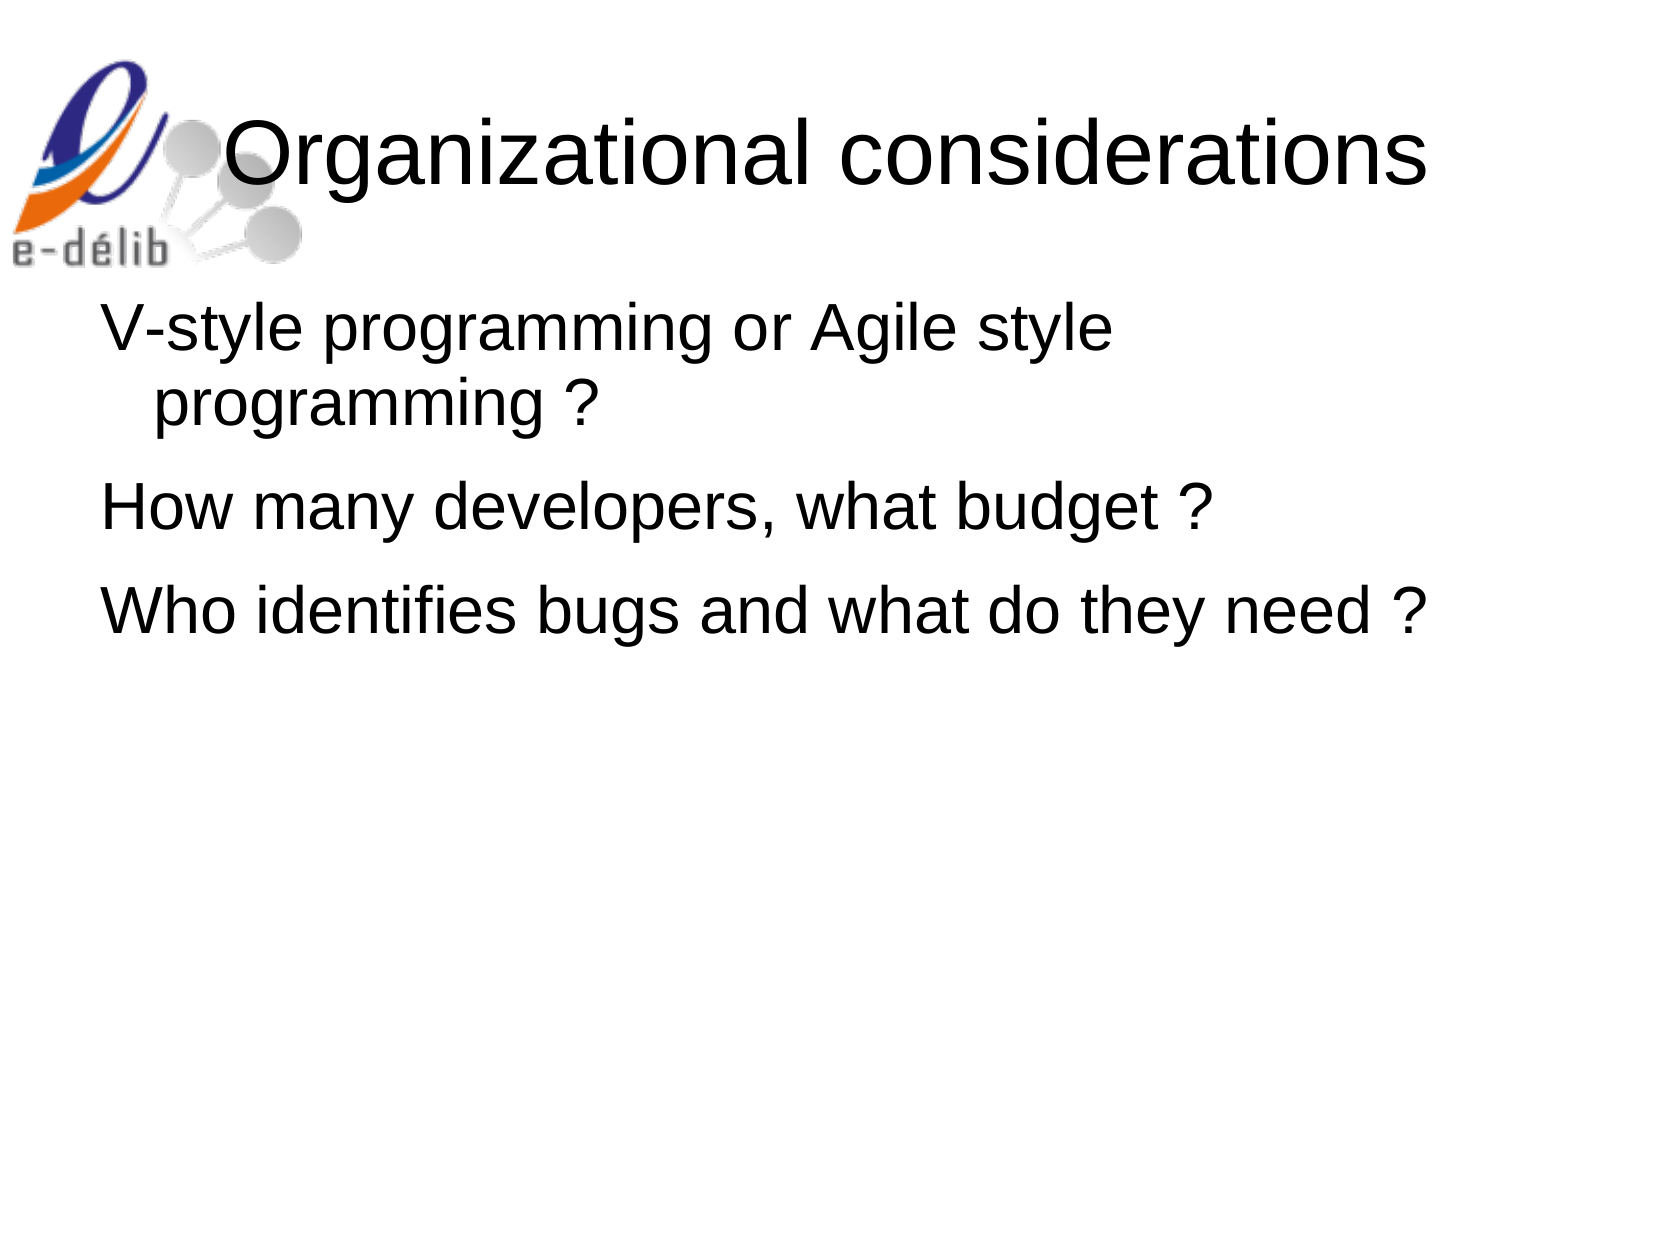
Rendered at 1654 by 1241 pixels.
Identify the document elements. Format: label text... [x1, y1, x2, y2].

title Organizational considerations [82, 49, 1571, 257]
list V-style programming or Agile style programming ? How many developers, what budget ? Who identifies bugs and what do they need ? [82, 290, 1506, 1109]
picture [0, 59, 325, 268]
